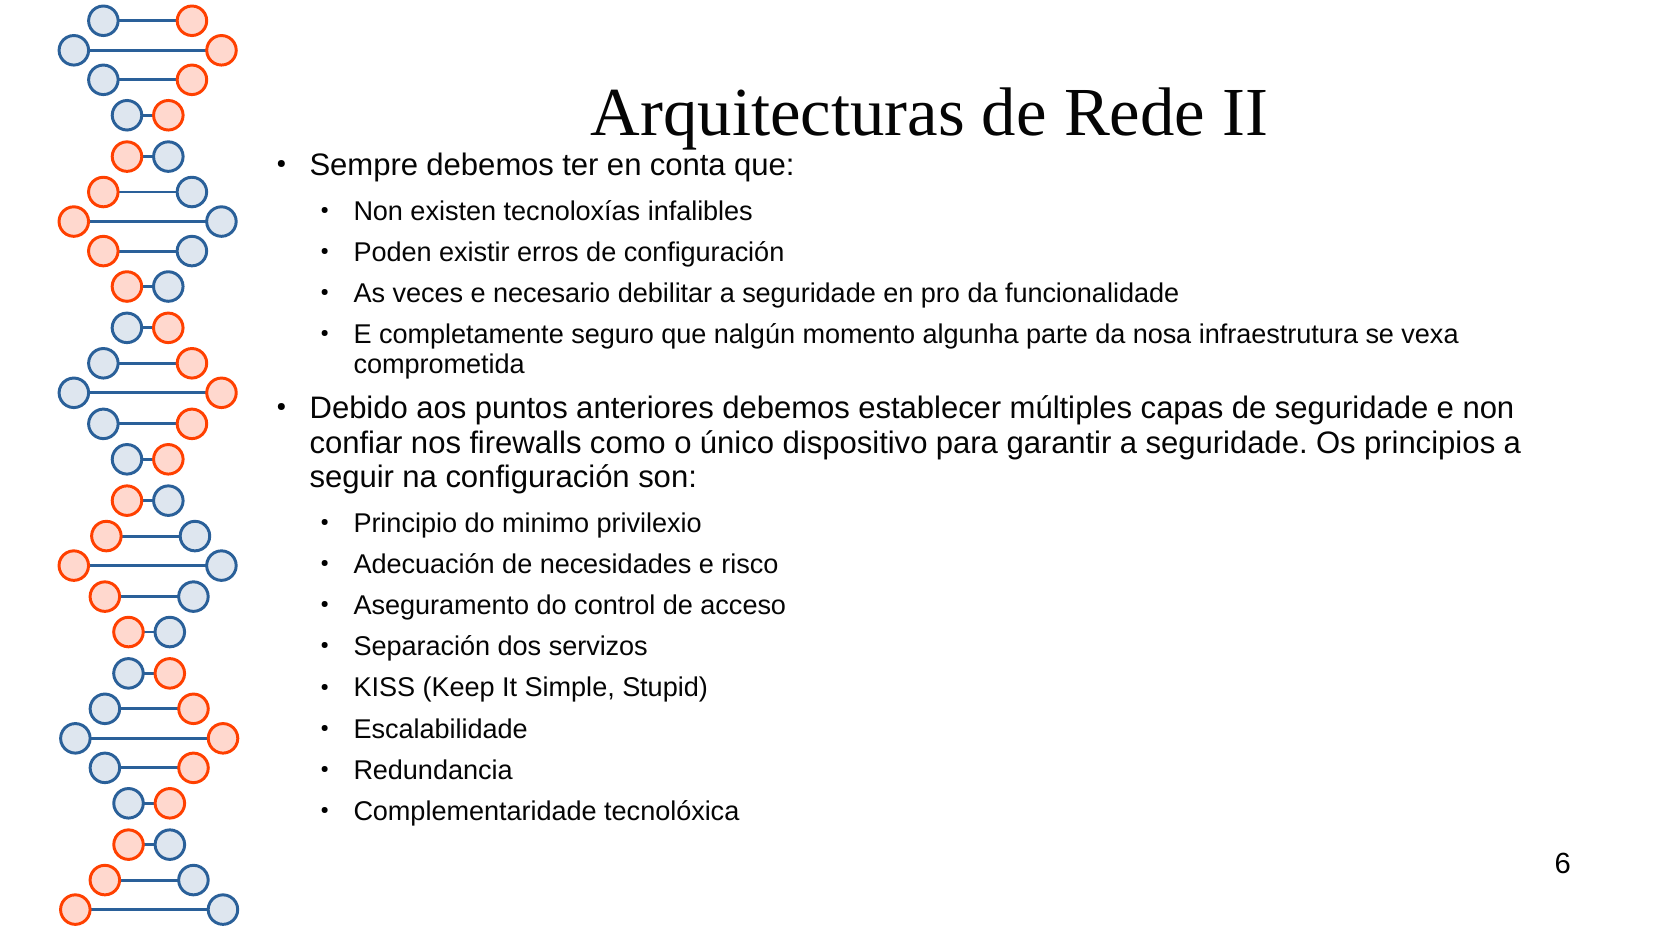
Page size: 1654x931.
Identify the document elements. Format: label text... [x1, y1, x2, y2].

list Sempre debemos ter en conta que: Non existen tecnoloxías infalibles Poden existir erros de configuración As veces e necesario debilitar a seguridade en pro da funcionalidade E completamente seguro que nalgún momento algunha parte da nosa infraestrutura se vexa comprometida Debido aos puntos anteriores debemos establecer múltiples capas de seguridade e non confiar nos firewalls como o único dispositivo para garantir a seguridade. Os principios a seguir na configuración son: Principio do minimo privilexio Adecuación de necesidades e risco Aseguramento do control de acceso Separación dos servizos KISS (Keep It Simple, Stupid) Escalabilidade Redundancia Complementaridade tecnolóxica [265, 147, 1595, 827]
title Arquitecturas de Rede II [265, 35, 1595, 147]
